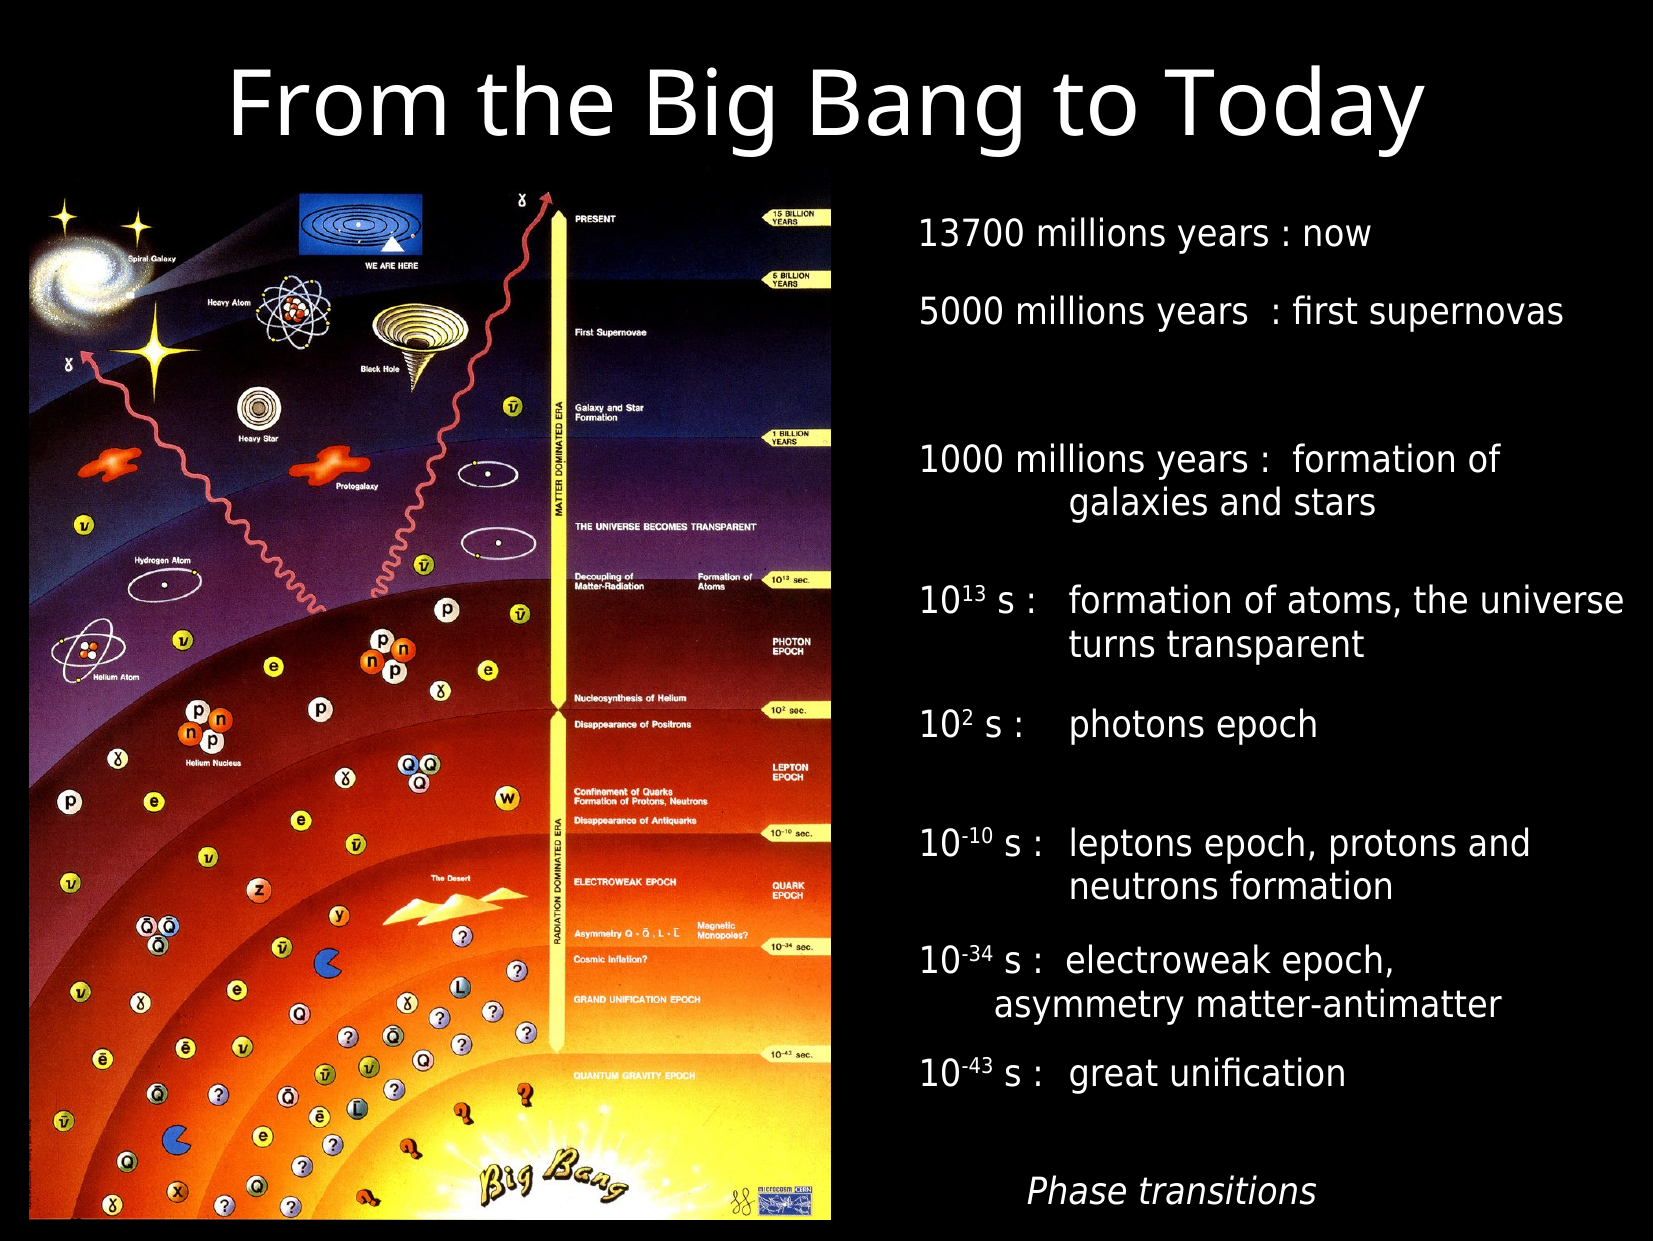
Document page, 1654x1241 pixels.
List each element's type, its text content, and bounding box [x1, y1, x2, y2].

text_box 10-10 s : leptons epoch, protons and neutrons formation [903, 813, 1579, 917]
picture [29, 166, 831, 1220]
text_box 13700 millions years : now [903, 204, 1653, 263]
text_box 5000 millions years : first supernovas [903, 282, 1653, 341]
text_box Phase transitions [1012, 1162, 1388, 1221]
text_box 1000 millions years : formation of galaxies and stars [903, 430, 1653, 532]
text_box 102 s : photons epoch [903, 719, 1579, 756]
text_box 1013 s : formation of atoms, the universe turns transparent [903, 571, 1653, 719]
text_box 10-34 s : electroweak epoch, asymmetry matter-antimatter [903, 931, 1579, 1035]
text_box 10-43 s : great unification [903, 1044, 1579, 1104]
title From the Big Bang to Today [82, 3, 1571, 197]
